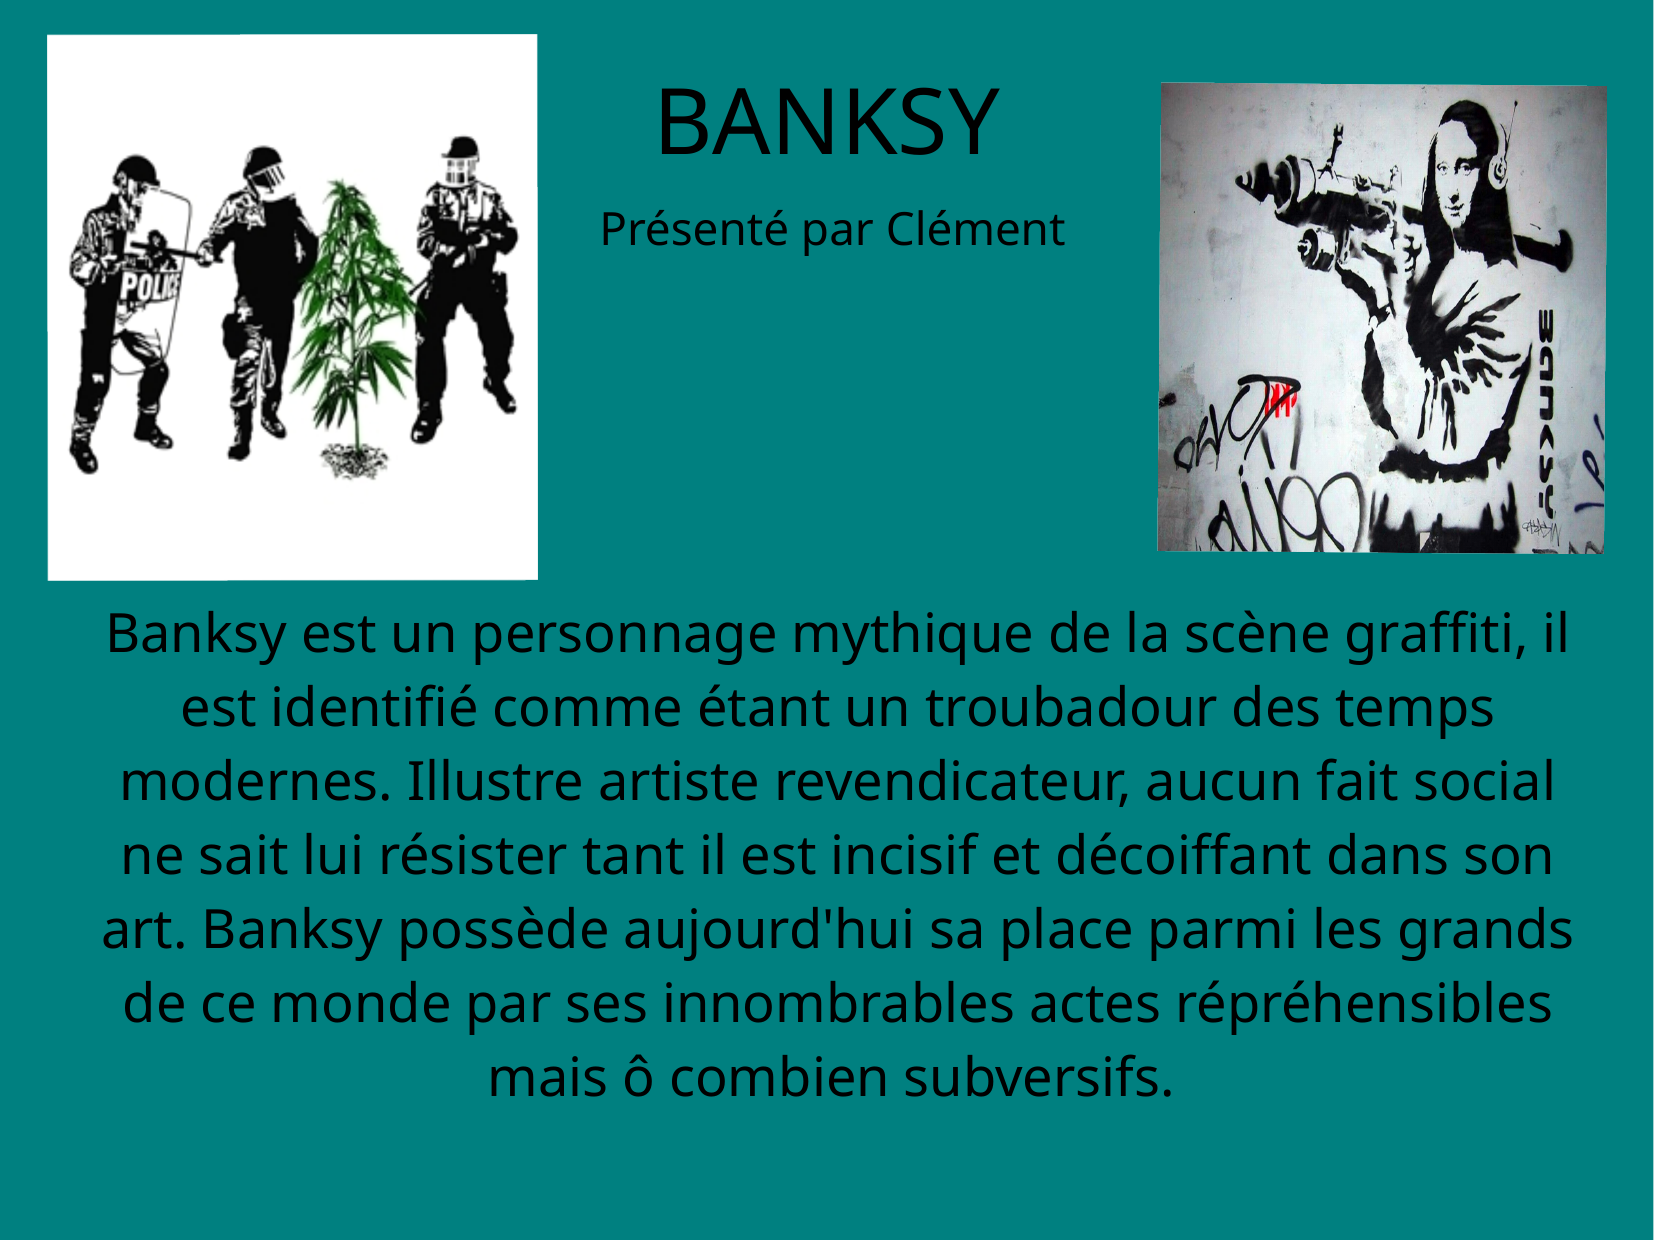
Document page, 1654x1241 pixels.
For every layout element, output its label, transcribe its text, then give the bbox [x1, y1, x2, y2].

title BANKSY [538, 49, 1571, 188]
subtitle Banksy est un personnage mythique de la scène graffiti, il est identifié comme étant un troubadour des temps modernes. Illustre artiste revendicateur, aucun fait social ne sait lui résister tant il est incisif et décoiffant dans son art. Banksy possède aujourd'hui sa place parmi les grands de ce monde par ses innombrables actes répréhensibles mais ô combien subversifs. [94, 531, 1583, 1175]
text_box Présenté par Clément [307, 188, 1359, 252]
picture [1157, 82, 1607, 554]
picture [46, 33, 538, 581]
